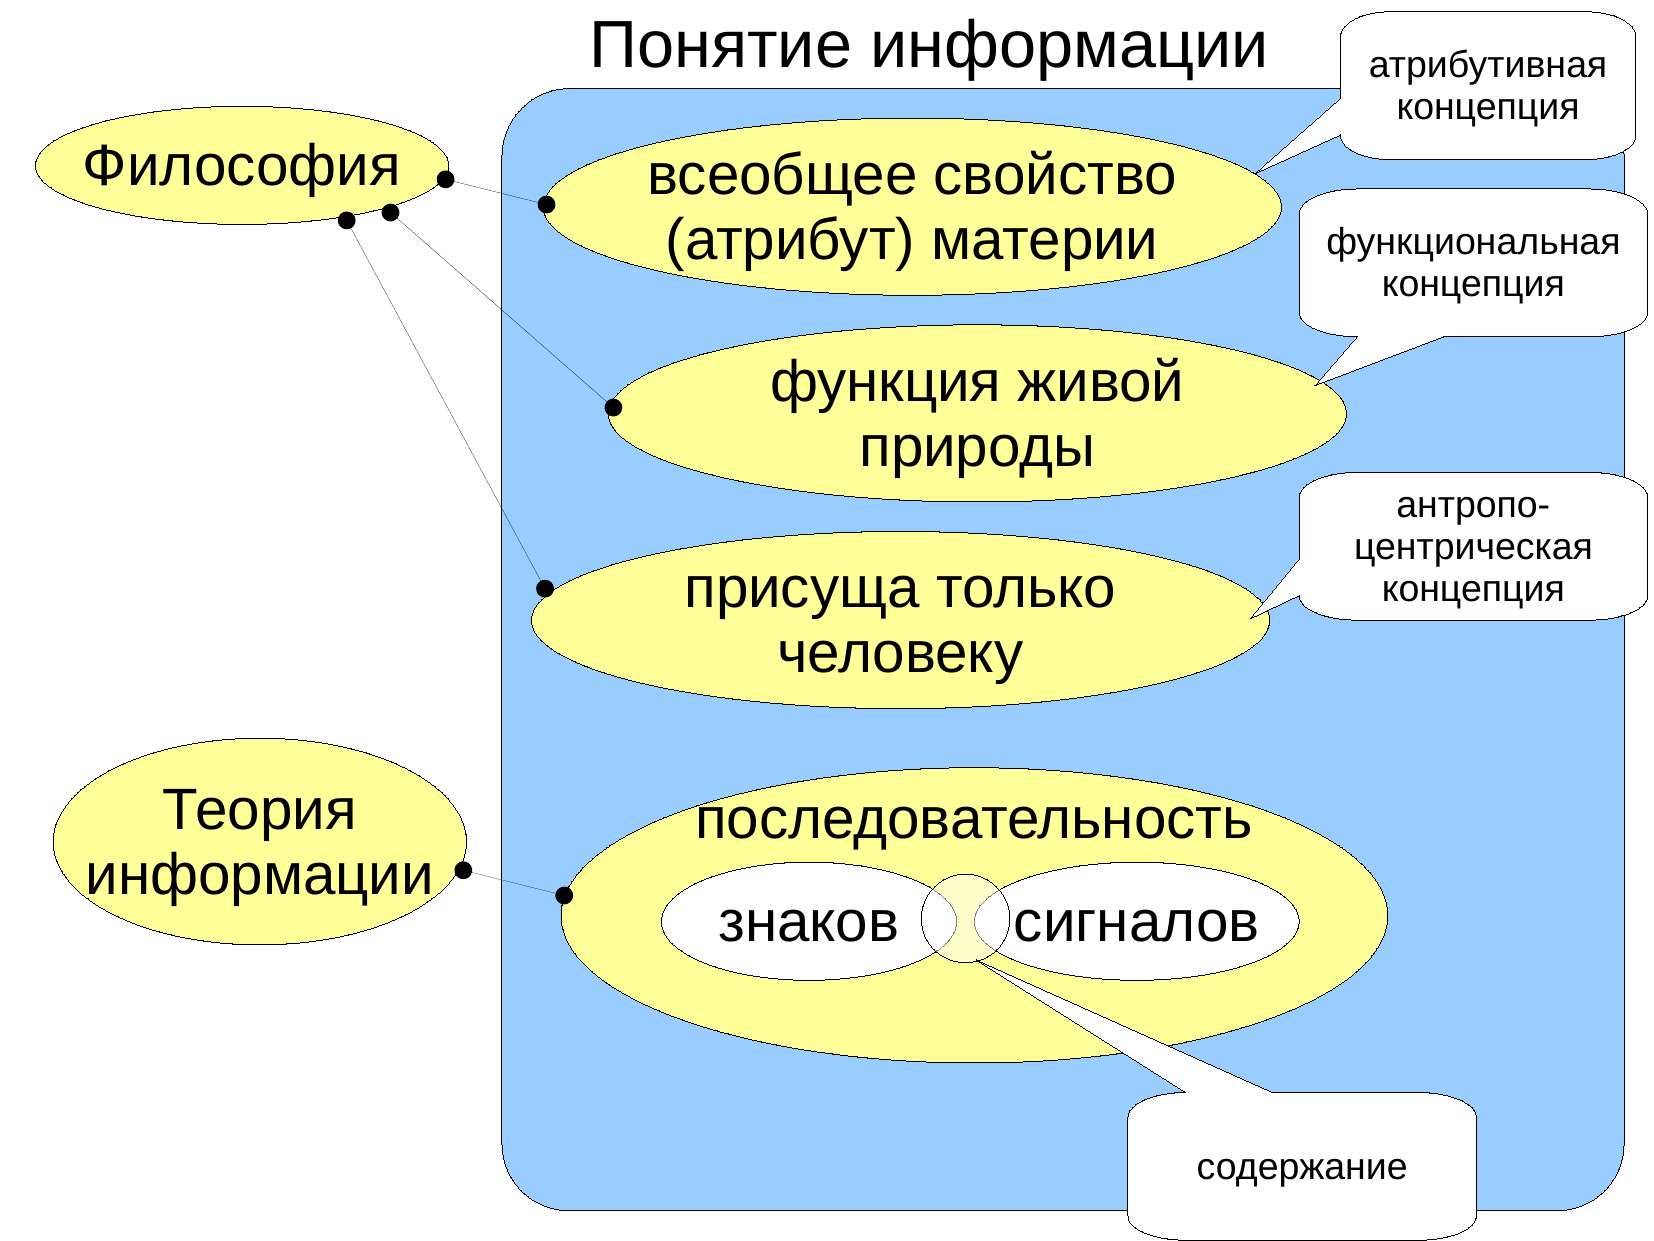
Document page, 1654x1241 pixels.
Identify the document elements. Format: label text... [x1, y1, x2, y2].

text_box [501, 136, 1625, 400]
text_box Философия [35, 106, 449, 225]
text_box всеобщее свойство (атрибут) материи [544, 118, 1282, 296]
text_box функция живой природы [608, 324, 1347, 502]
text_box последовательность [561, 767, 1388, 1063]
text_box Теория информации [53, 738, 467, 945]
text_box [921, 874, 1010, 963]
text_box антропо- центрическая концепция [1250, 472, 1648, 621]
text_box знаков [661, 862, 936, 981]
text_box [501, 311, 1625, 602]
text_box атрибутивная концепция [1254, 11, 1636, 174]
text_box [501, 88, 1340, 202]
text_box сигналов [996, 862, 1300, 981]
text_box [501, 509, 1625, 1211]
text_box [501, 881, 1183, 1211]
text_box содержание [976, 959, 1477, 1241]
text_box присуща только человеку [531, 531, 1270, 709]
text_box функциональная концепция [1299, 188, 1648, 386]
text_box Понятие информации [112, 0, 1648, 90]
